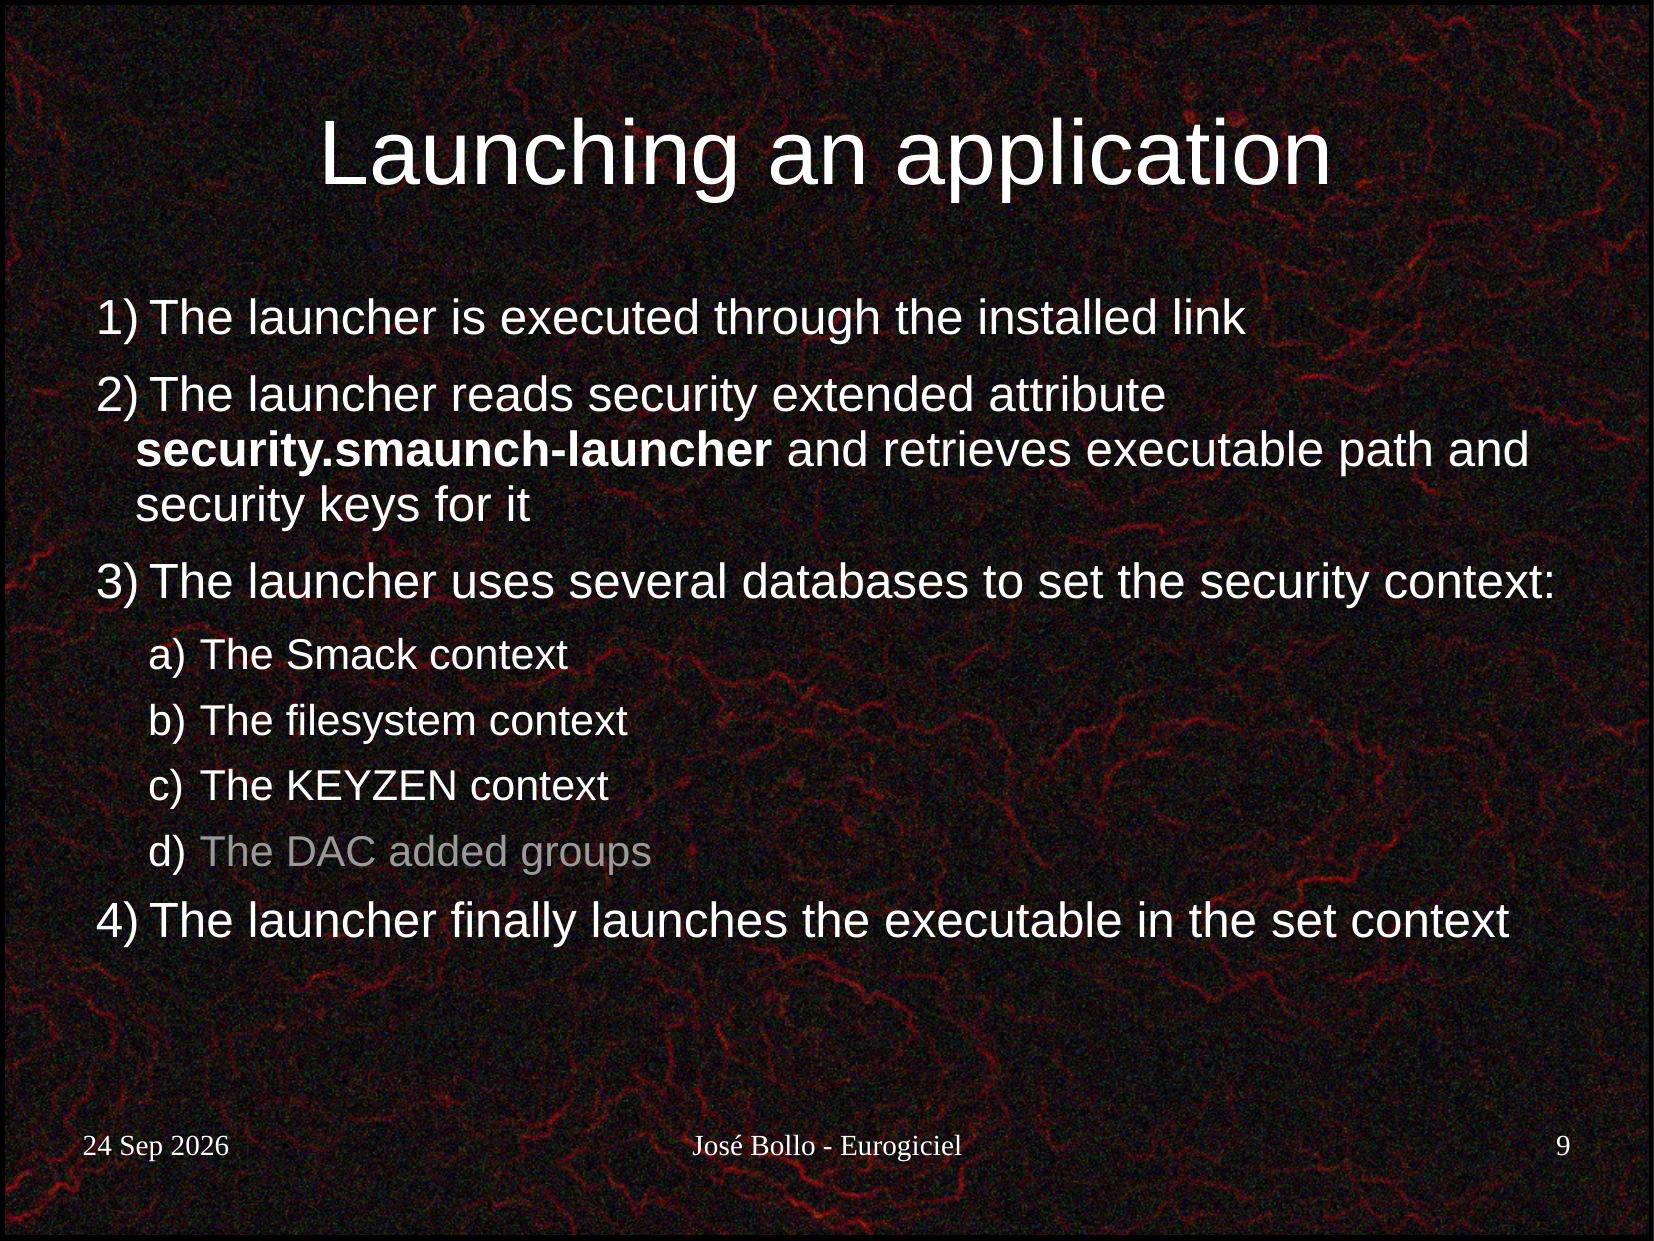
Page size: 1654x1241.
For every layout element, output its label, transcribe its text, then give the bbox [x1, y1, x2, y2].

picture [5, 5, 1649, 1235]
title Launching an application [82, 49, 1571, 257]
list The launcher is executed through the installed link The launcher reads security extended attribute security.smaunch-launcher and retrieves executable path and security keys for it The launcher uses several databases to set the security context: The Smack context The filesystem context The KEYZEN context The DAC added groups The launcher finally launches the executable in the set context [82, 290, 1571, 1010]
